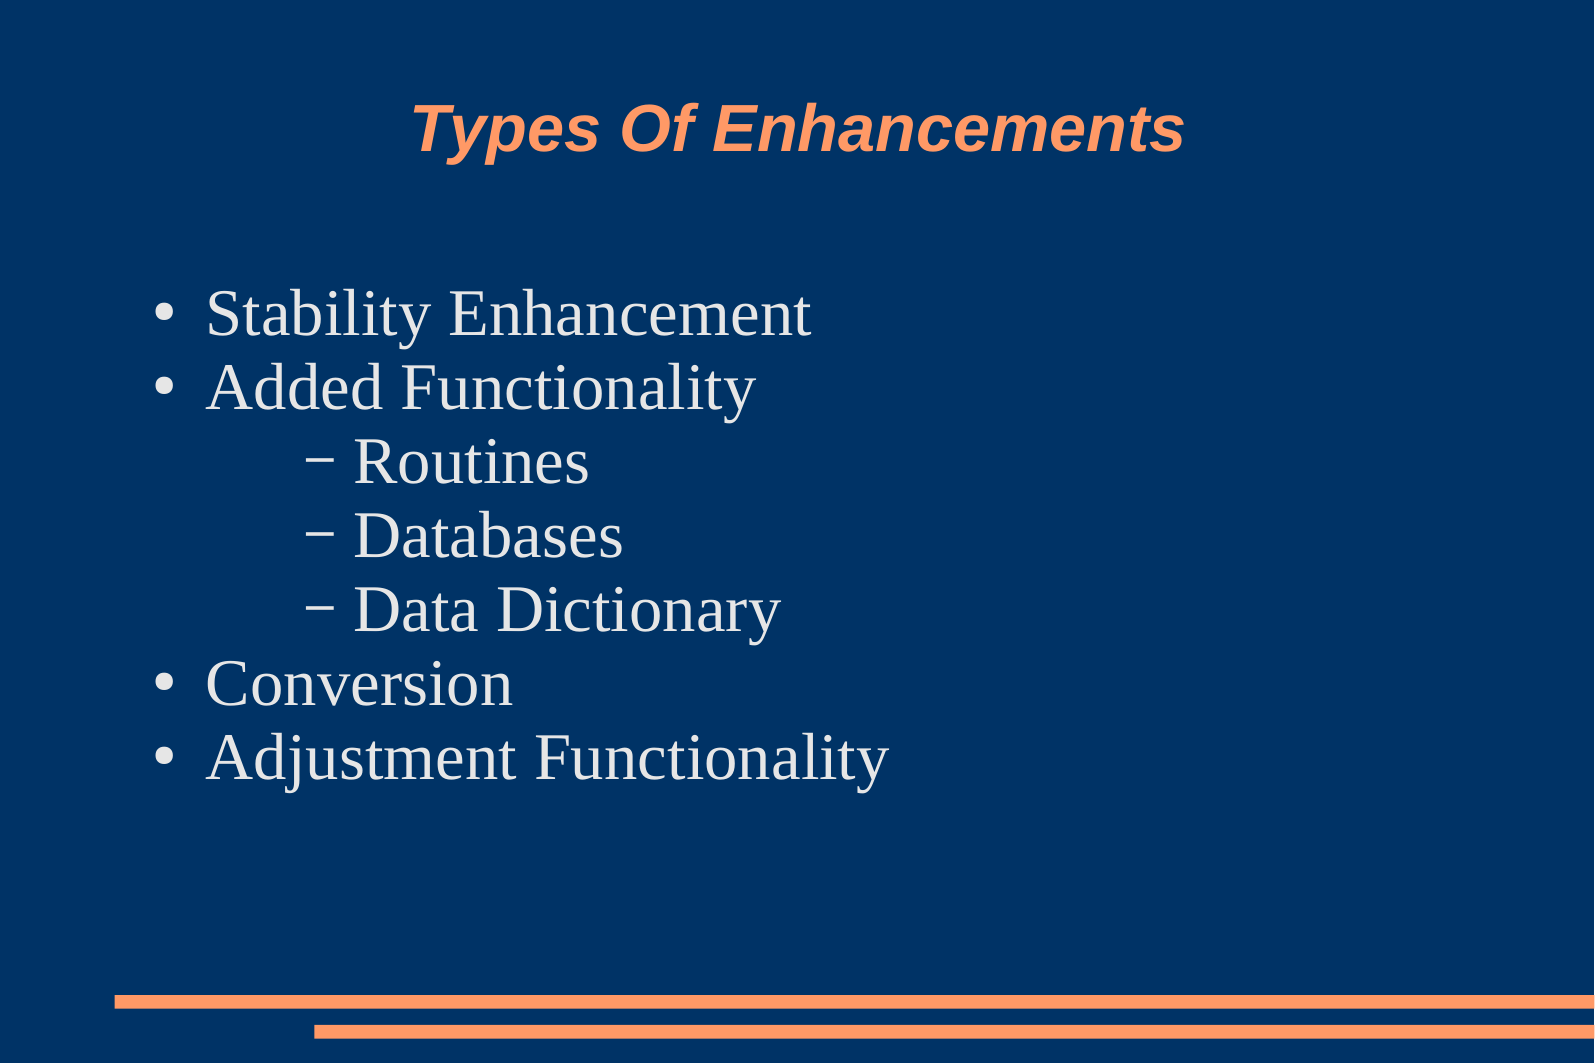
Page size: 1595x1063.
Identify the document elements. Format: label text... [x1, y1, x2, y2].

list Stability Enhancement Added Functionality Routines Databases Data Dictionary Conversion Adjustment Functionality [117, 276, 1505, 971]
title Types Of Enhancements [117, 39, 1479, 218]
